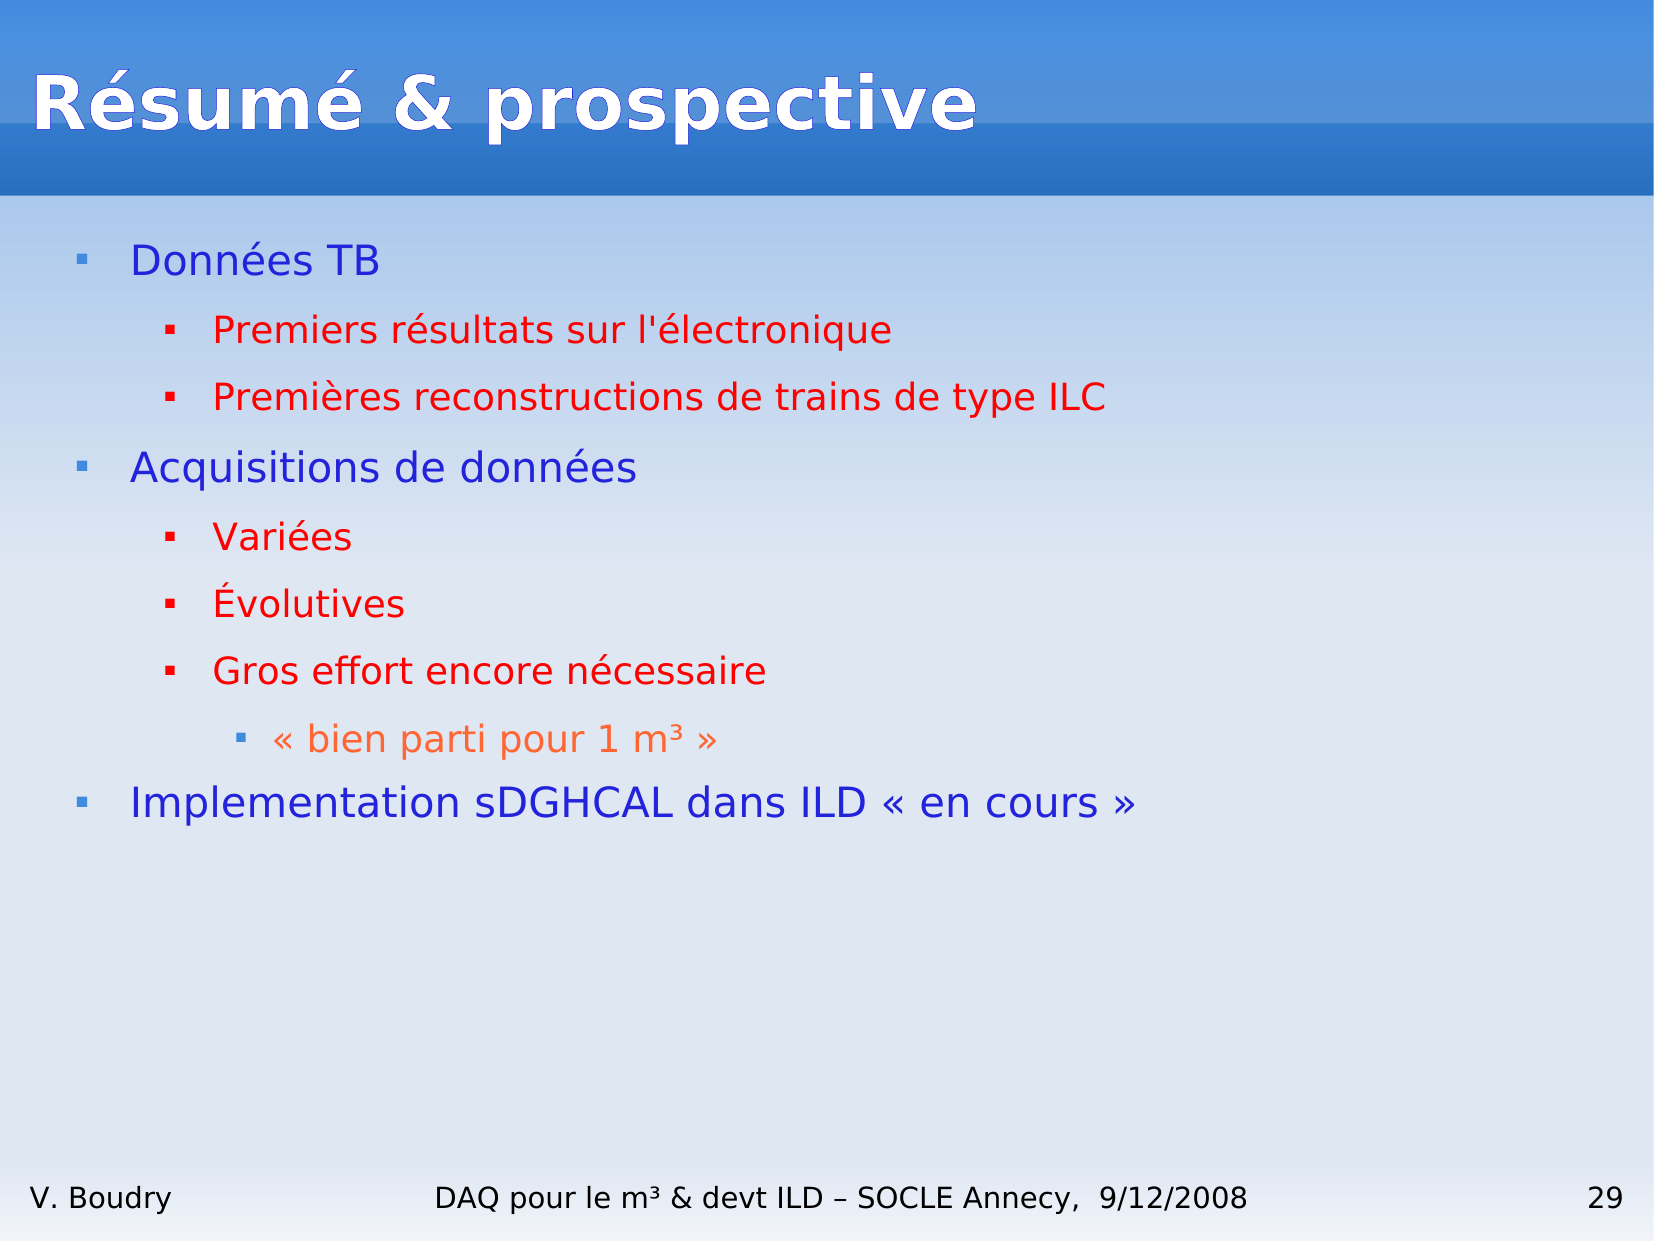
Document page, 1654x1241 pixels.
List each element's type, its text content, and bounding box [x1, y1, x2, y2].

title Résumé & prospective [29, 7, 1654, 200]
picture [0, 0, 1654, 1241]
list Données TB Premiers résultats sur l'électronique Premières reconstructions de trains de type ILC Acquisitions de données Variées Évolutives Gros effort encore nécessaire « bien parti pour 1 m³ » Implementation sDGHCAL dans ILD « en cours » [59, 236, 1595, 1137]
